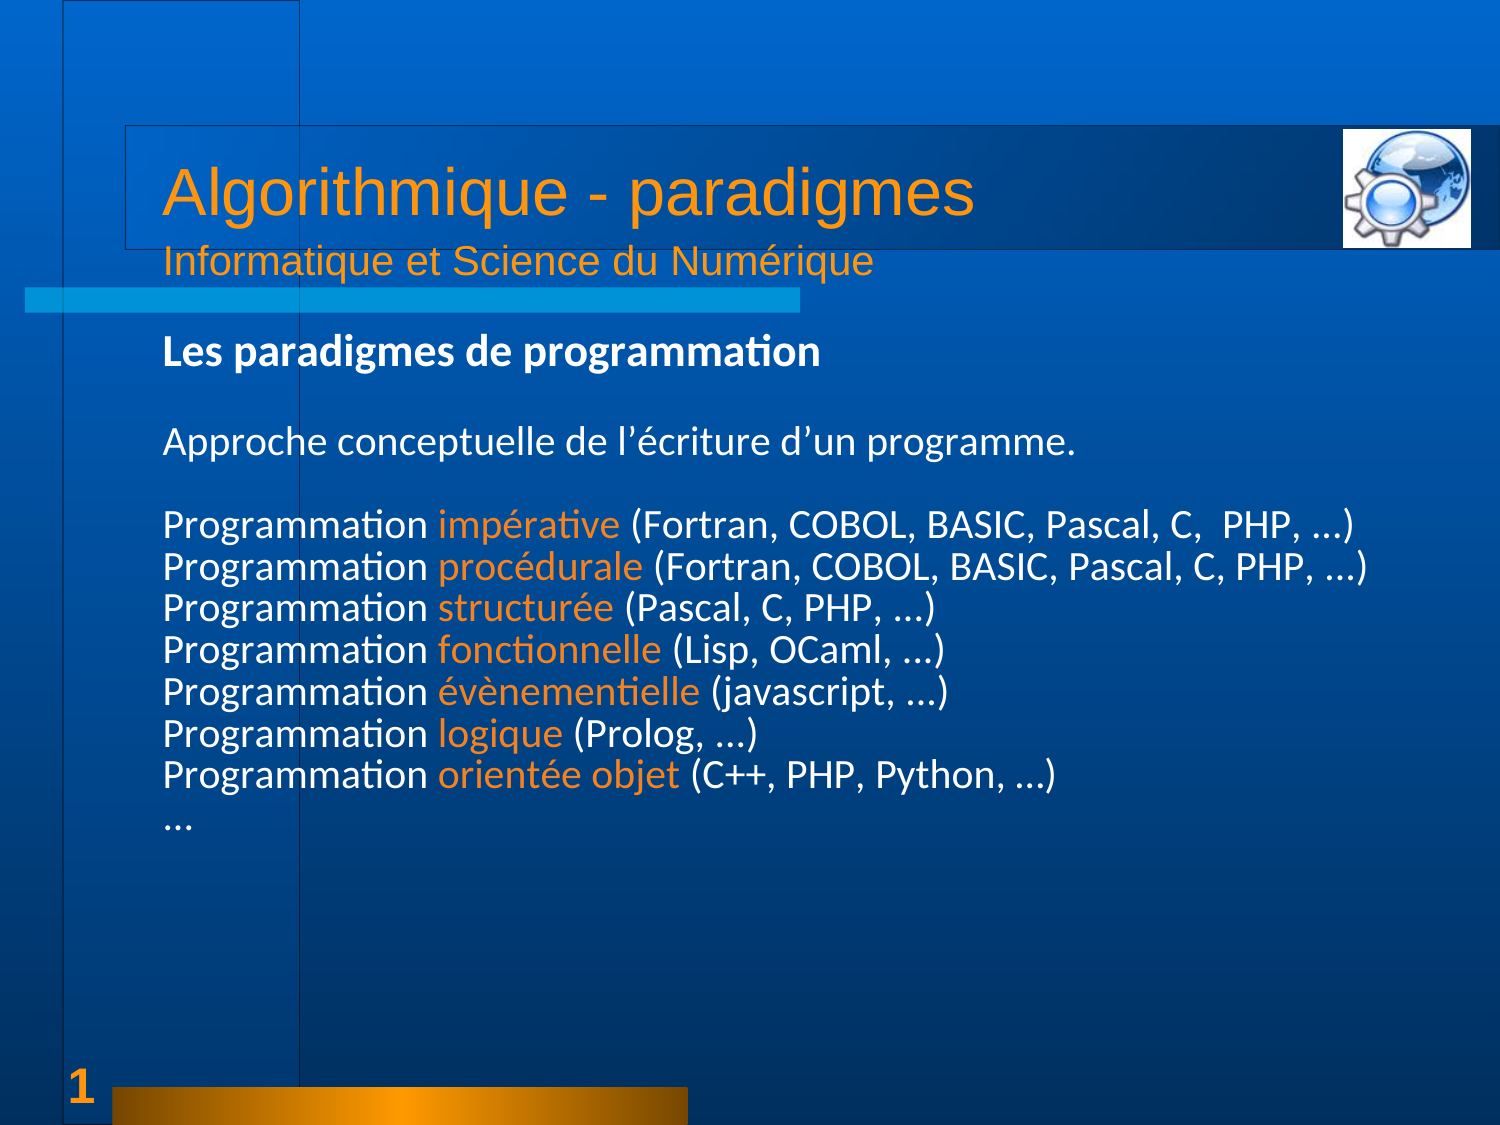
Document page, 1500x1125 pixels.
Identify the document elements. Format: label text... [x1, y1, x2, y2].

text_box Les paradigmes de programmation Approche conceptuelle de l’écriture d’un programme. Programmation impérative (Fortran, COBOL, BASIC, Pascal, C, PHP, ...) Programmation procédurale (Fortran, COBOL, BASIC, Pascal, C, PHP, ...) Programmation structurée (Pascal, C, PHP, ...) Programmation fonctionnelle (Lisp, OCaml, ...) Programmation évènementielle (javascript, ...) Programmation logique (Prolog, ...) Programmation orientée objet (C++, PHP, Python, …) ... [147, 324, 1418, 937]
picture [1343, 129, 1471, 248]
